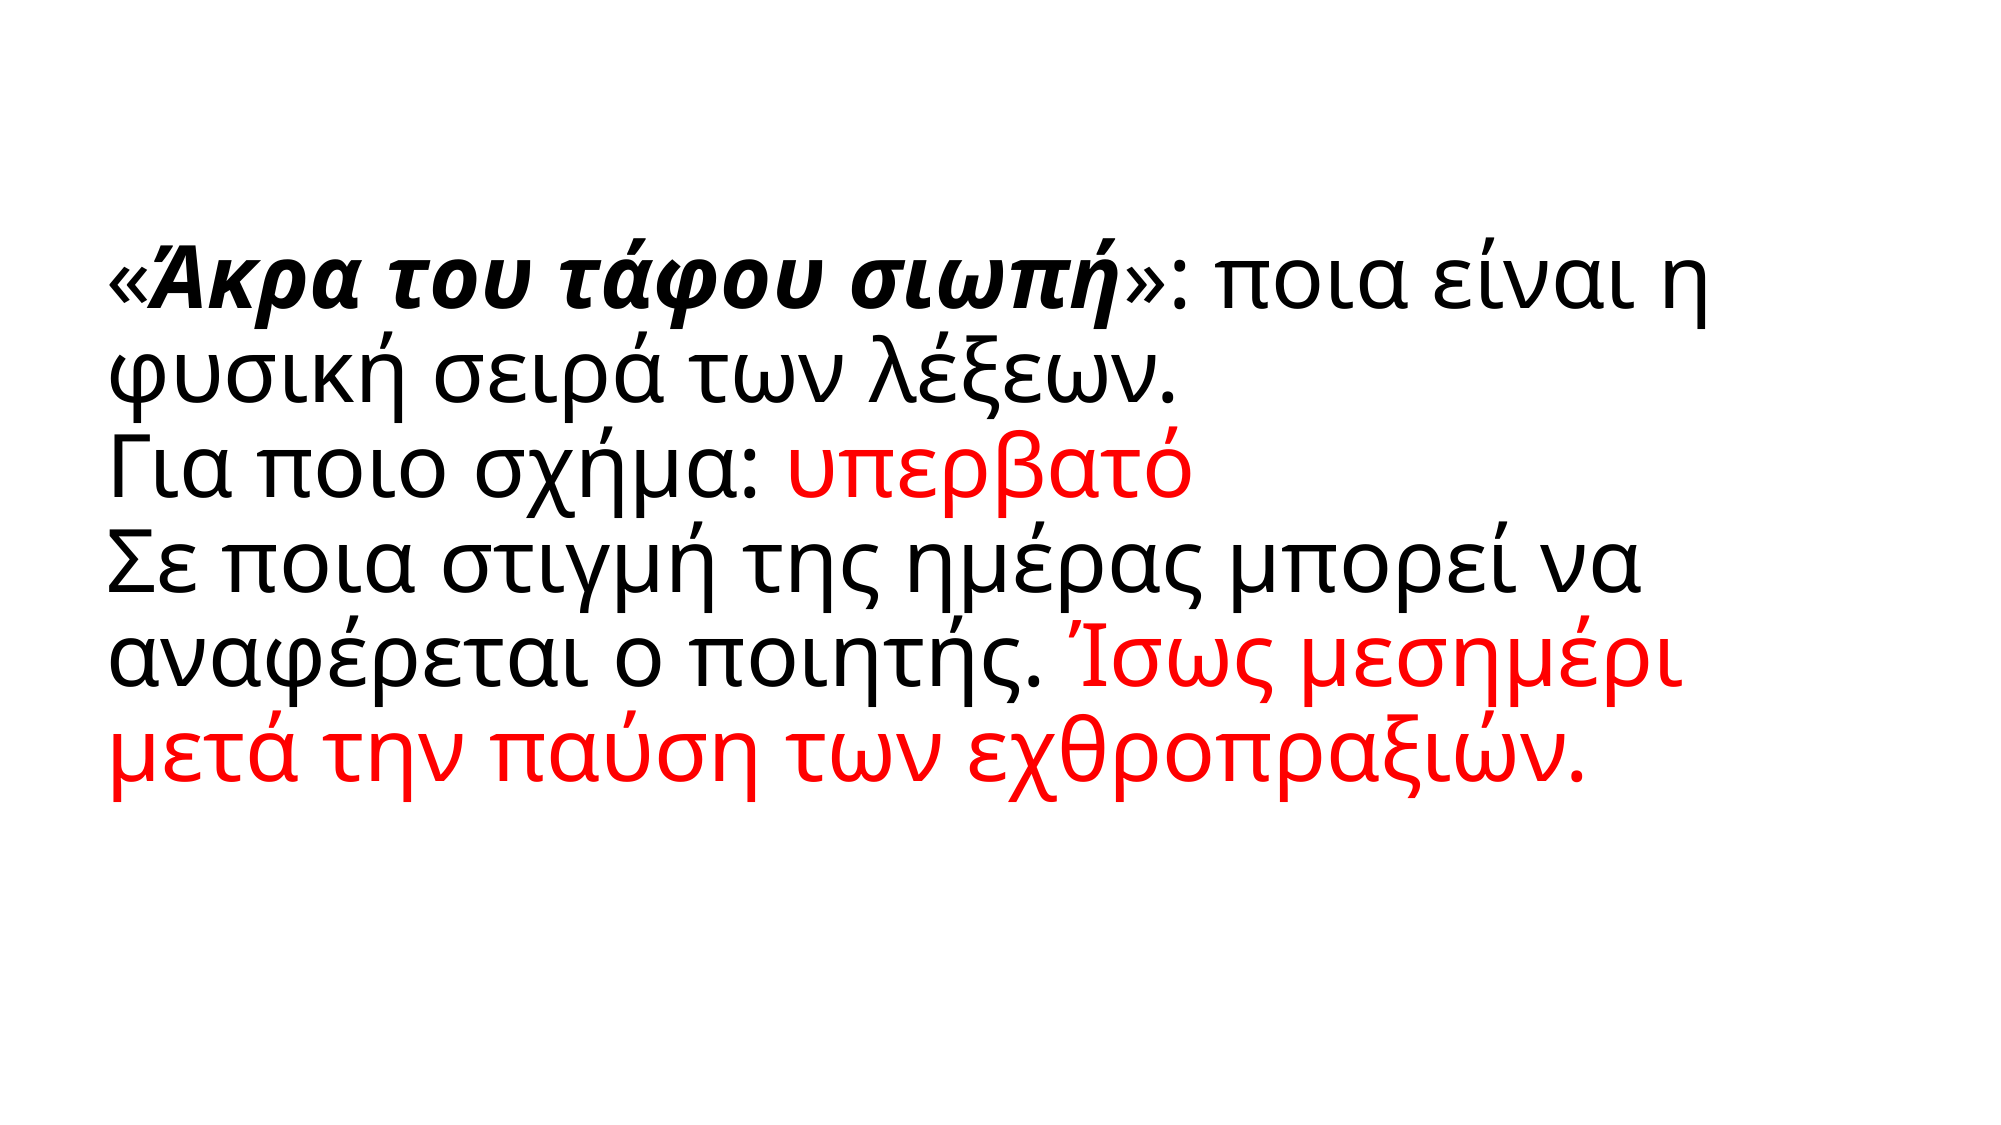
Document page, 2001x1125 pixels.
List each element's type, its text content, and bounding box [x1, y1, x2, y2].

title «Άκρα του τάφου σιωπή»: ποια είναι η φυσική σειρά των λέξεων. Για ποιο σχήμα: υπερβατό Σε ποια στιγμή της ημέρας μπορεί να αναφέρεται ο ποιητής. Ίσως μεσημέρι μετά την παύση των εχθροπραξιών. [91, 223, 1893, 809]
